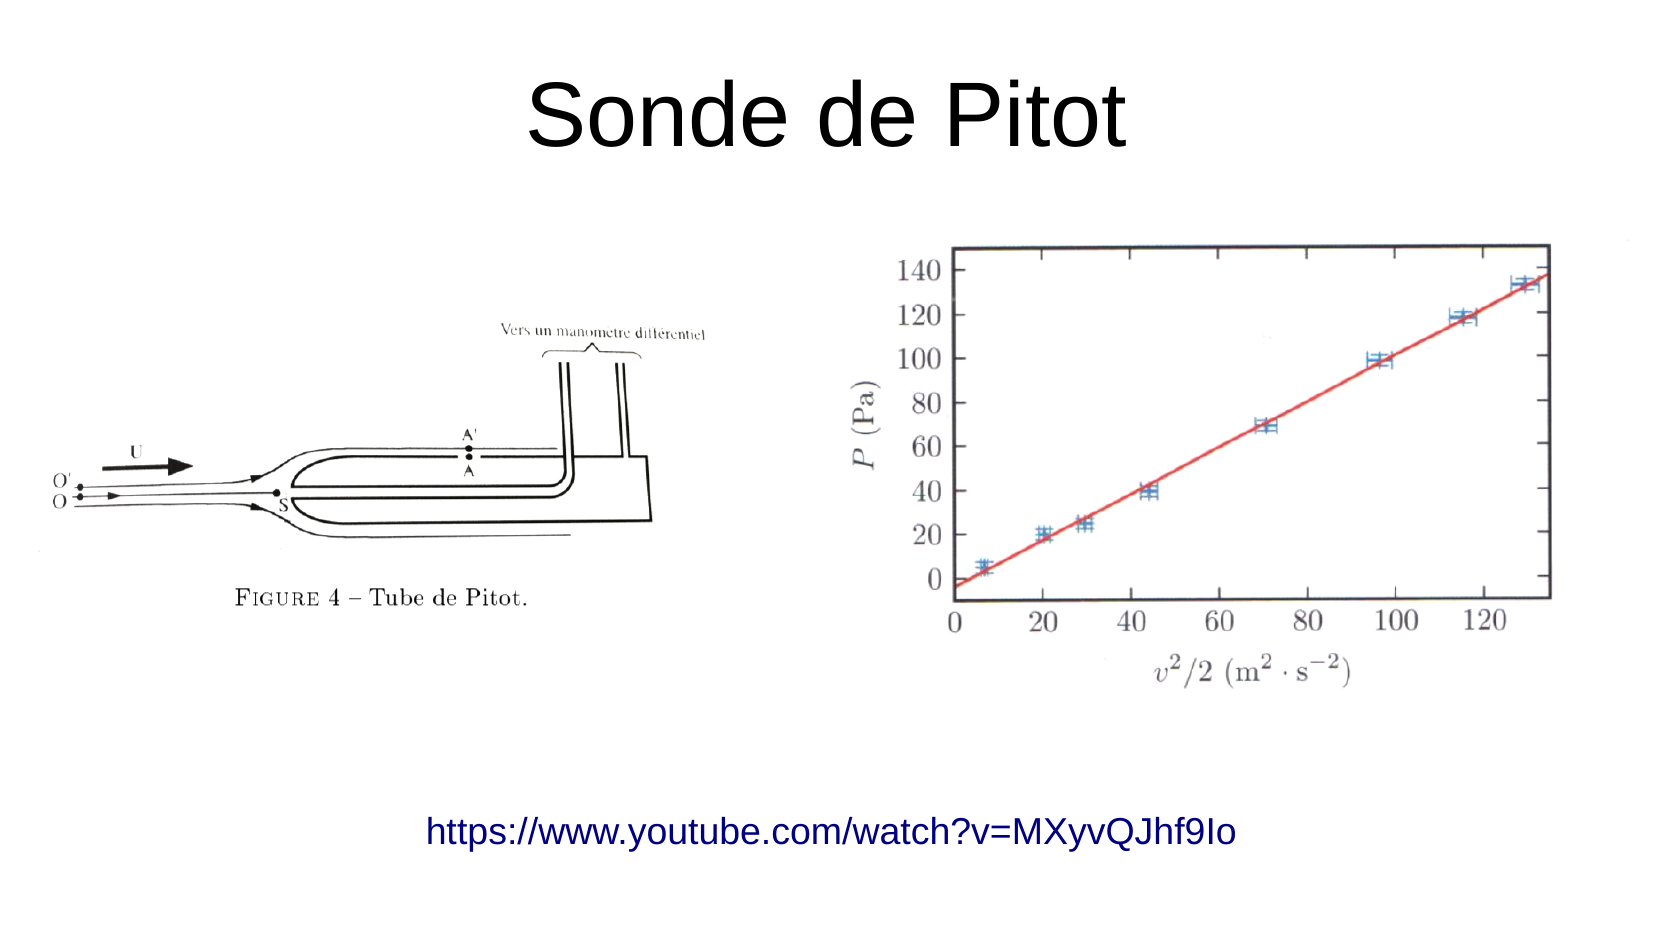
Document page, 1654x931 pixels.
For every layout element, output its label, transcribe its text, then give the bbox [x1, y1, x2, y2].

title Sonde de Pitot [82, 37, 1571, 193]
picture [23, 270, 756, 628]
text_box https://www.youtube.com/watch?v=MXyvQJhf9Io [411, 803, 1252, 902]
picture [815, 212, 1638, 709]
